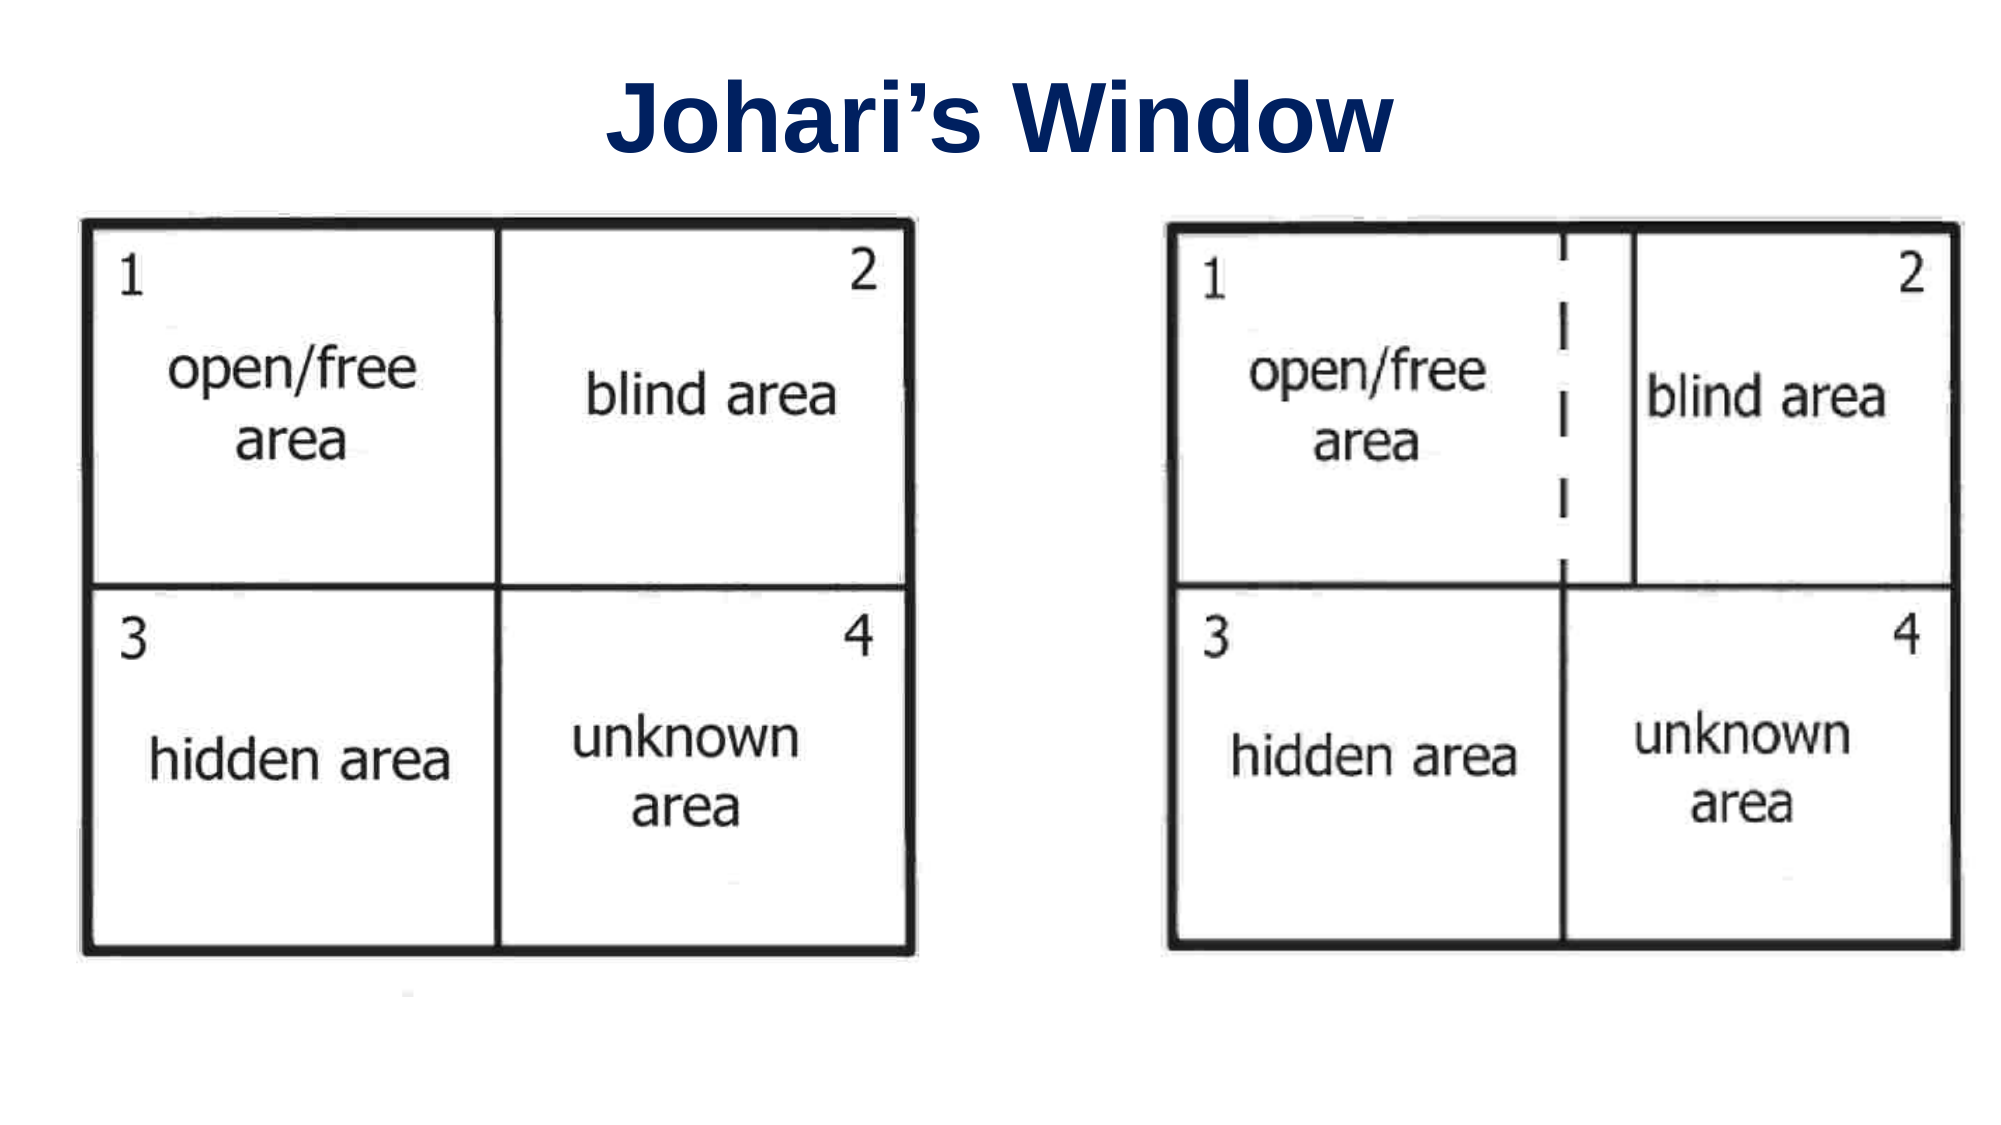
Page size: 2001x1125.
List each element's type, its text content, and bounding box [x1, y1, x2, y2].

picture [54, 177, 946, 997]
picture [1131, 196, 2000, 979]
title Johari’s Window [99, 45, 1900, 233]
